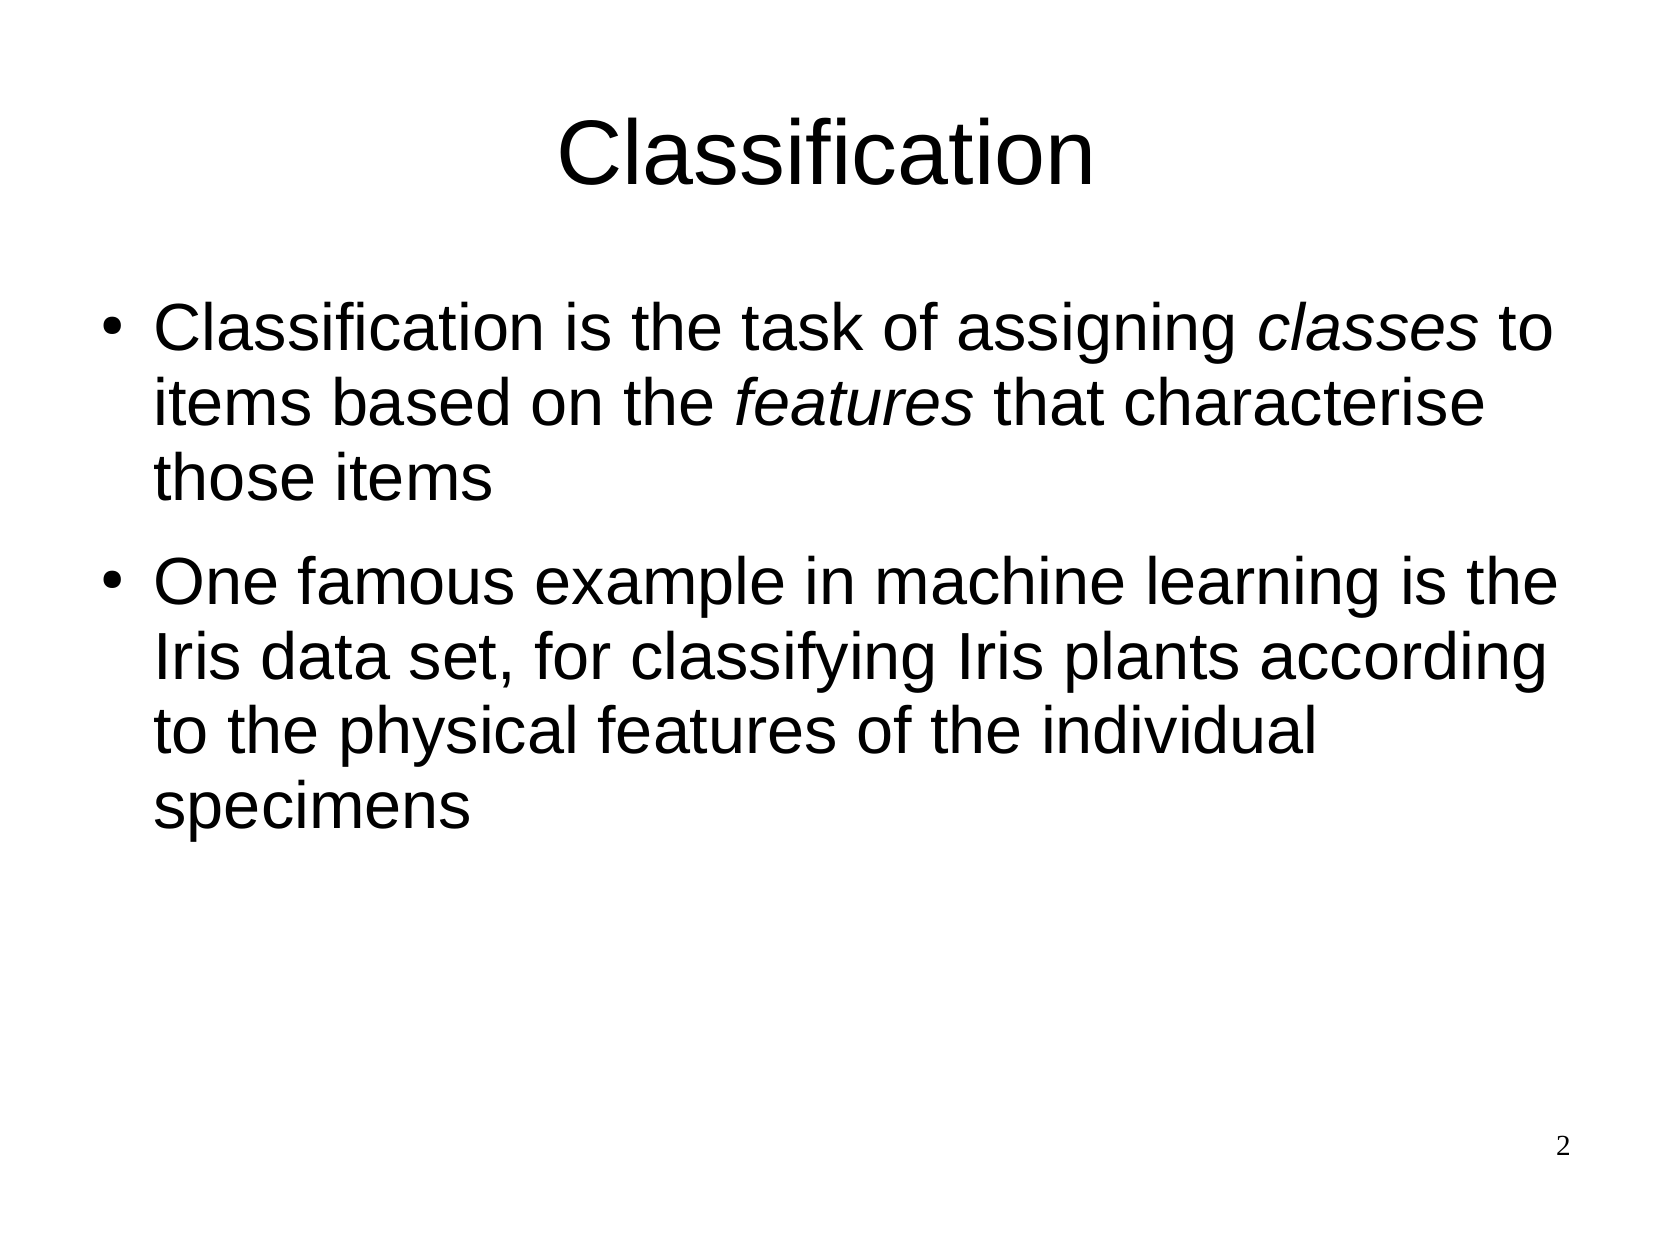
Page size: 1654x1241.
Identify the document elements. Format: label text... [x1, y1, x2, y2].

title Classification [82, 49, 1571, 257]
list Classification is the task of assigning classes to items based on the features that characterise those items One famous example in machine learning is the Iris data set, for classifying Iris plants according to the physical features of the individual specimens [82, 290, 1571, 1109]
